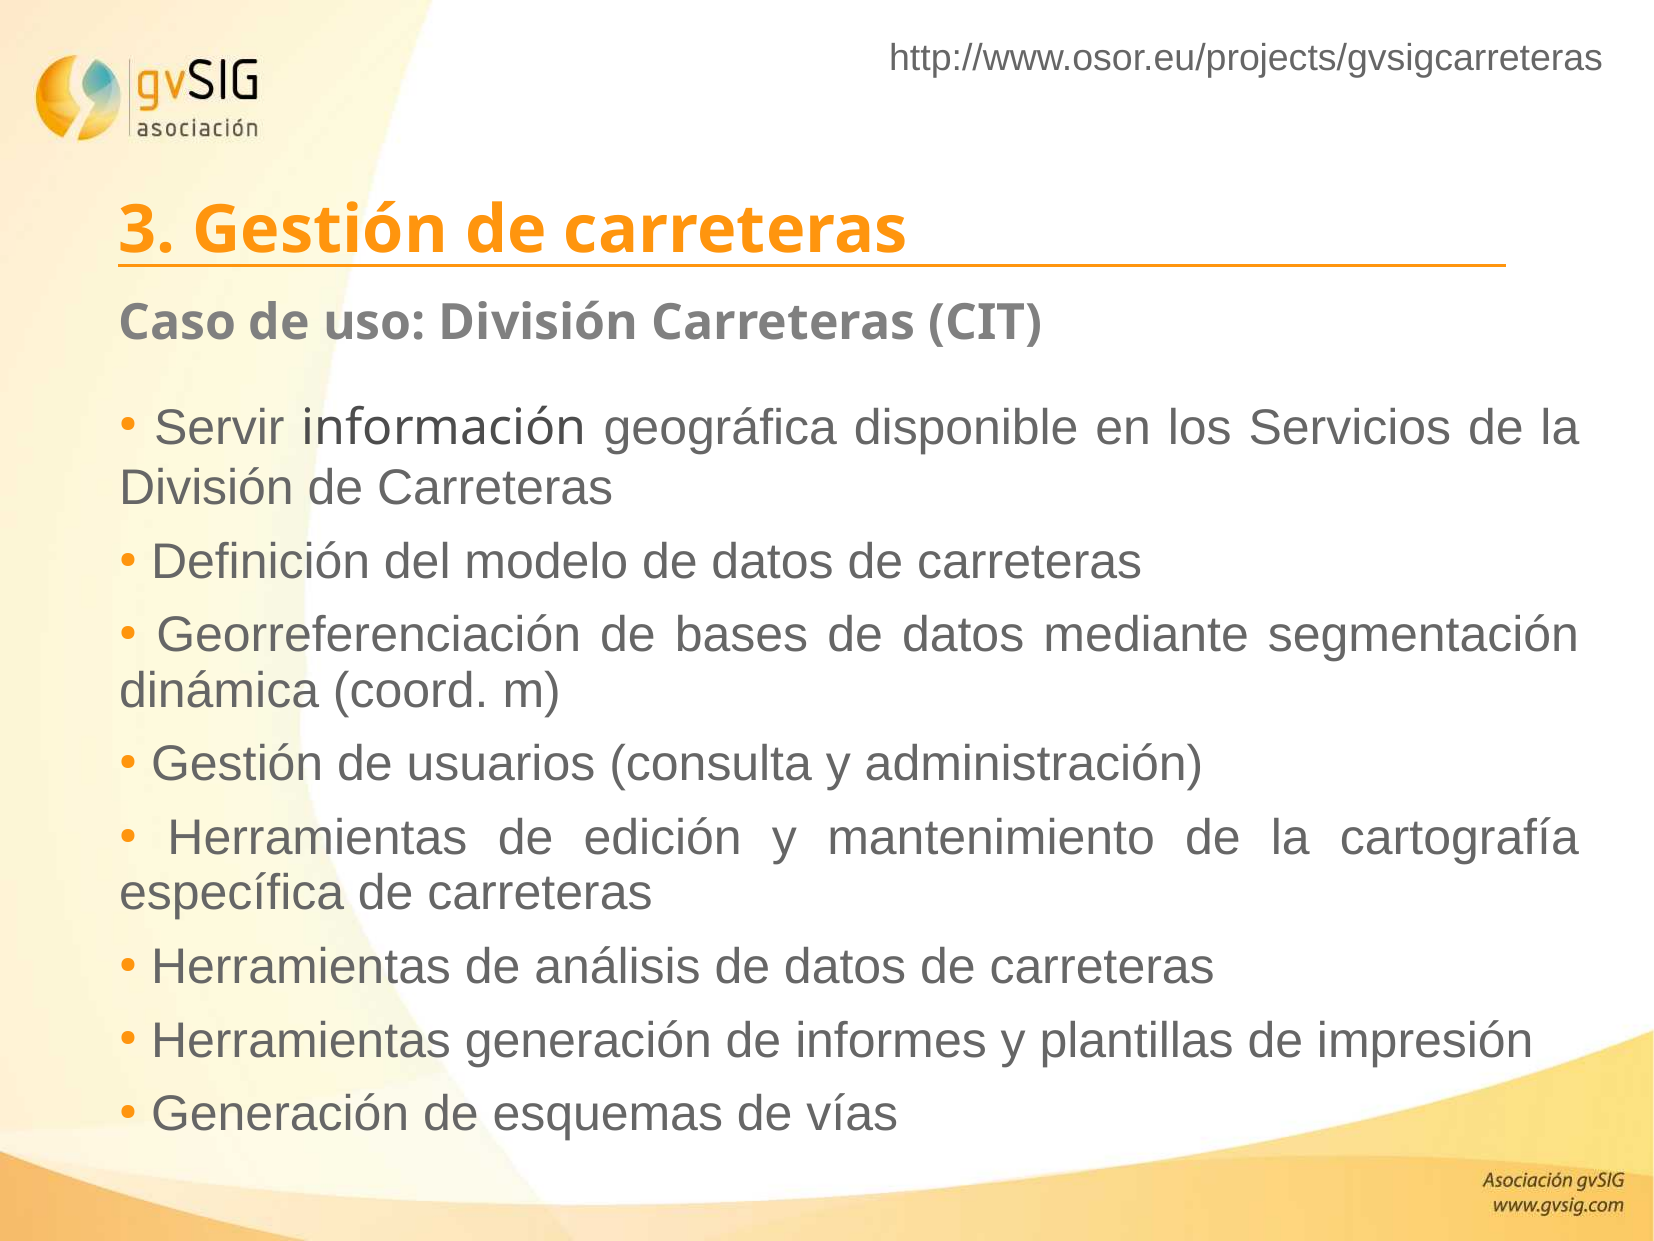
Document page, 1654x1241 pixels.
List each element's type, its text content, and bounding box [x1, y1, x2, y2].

text_box http://www.osor.eu/projects/gvsigcarreteras [874, 29, 1619, 87]
text_box Servir información geográfica disponible en los Servicios de la División de Carreteras Definición del modelo de datos de carreteras Georreferenciación de bases de datos mediante segmentación dinámica (coord. m) Gestión de usuarios (consulta y administración) Herramientas de edición y mantenimiento de la cartografía específica de carreteras Herramientas de análisis de datos de carreteras Herramientas generación de informes y plantillas de impresión Generación de esquemas de vías [104, 383, 1595, 1139]
title Caso de uso: División Carreteras (CIT) [118, 276, 1447, 365]
title 3. Gestión de carreteras [118, 177, 1607, 276]
picture [0, 0, 1654, 1241]
